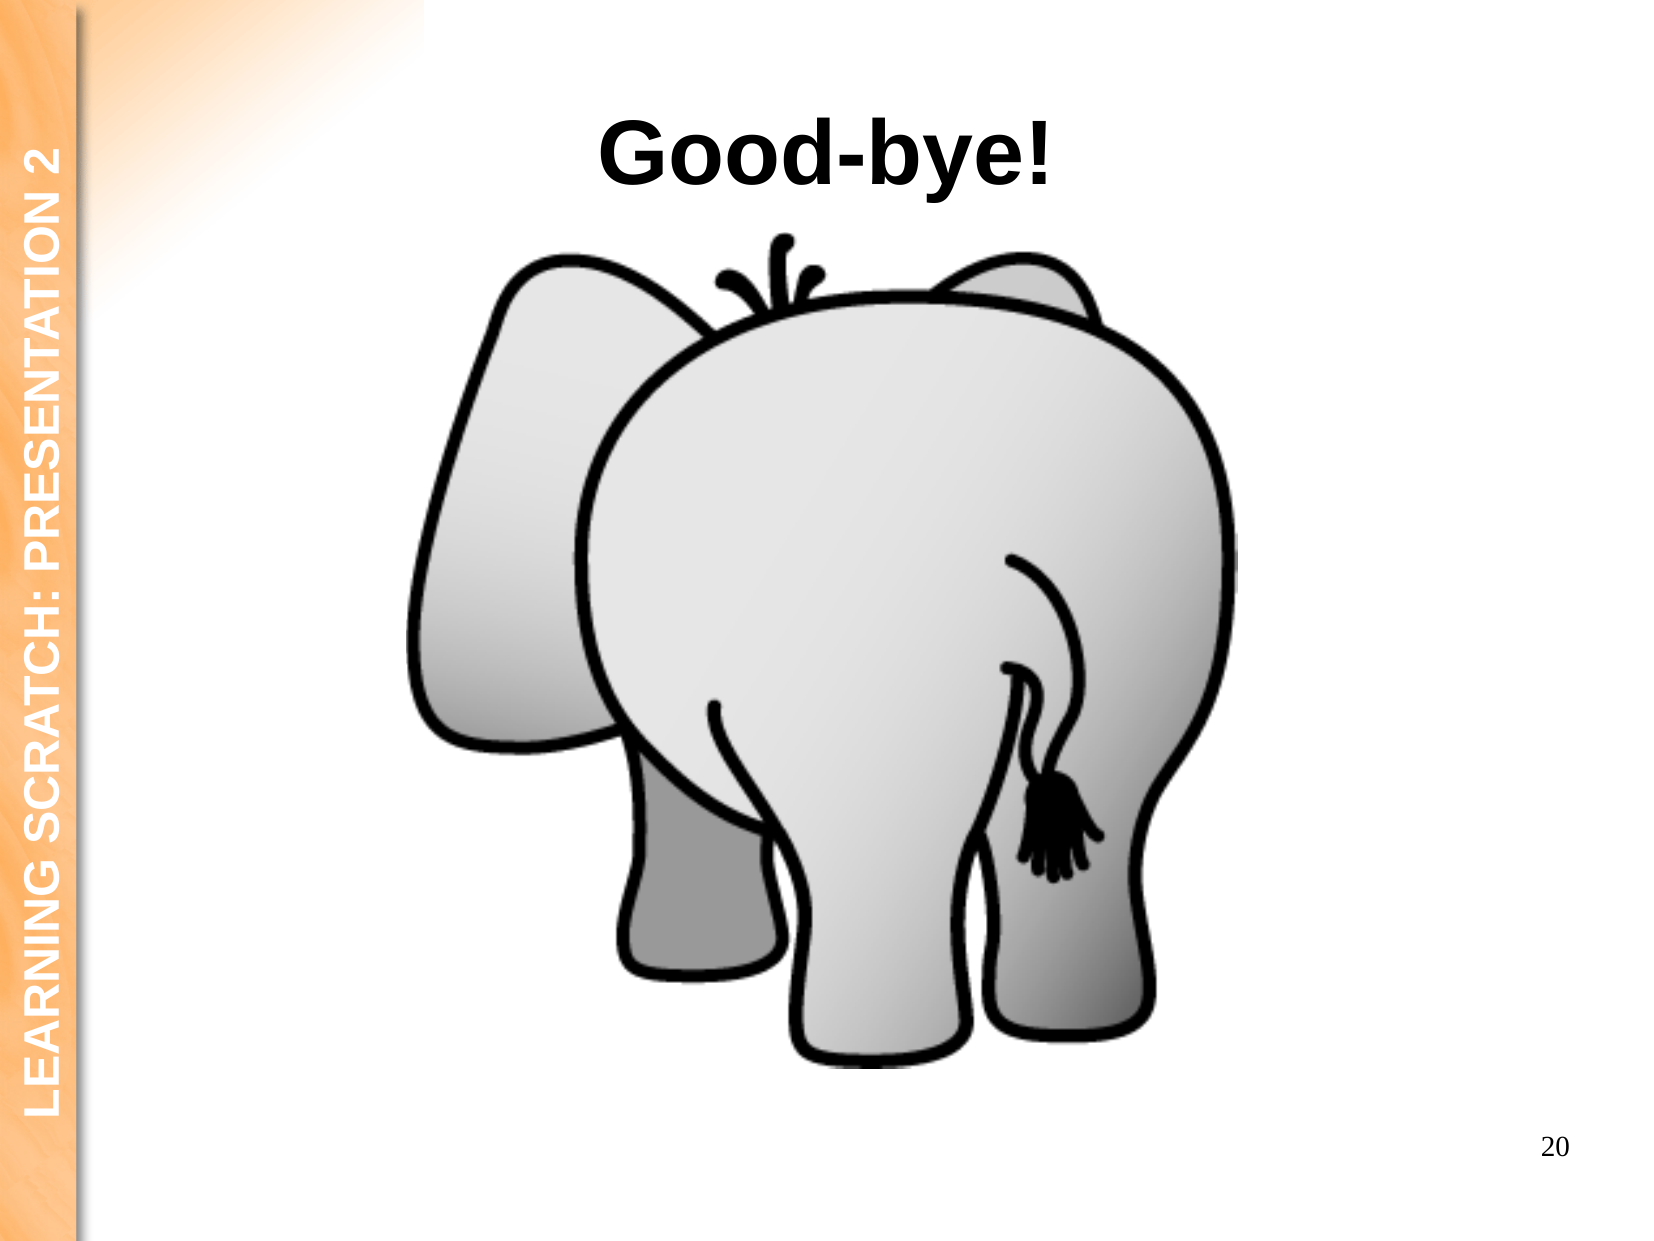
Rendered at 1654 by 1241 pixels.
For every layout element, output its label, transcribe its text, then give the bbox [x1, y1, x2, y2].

picture [0, 0, 1238, 1241]
title Good-bye! [82, 56, 1571, 250]
